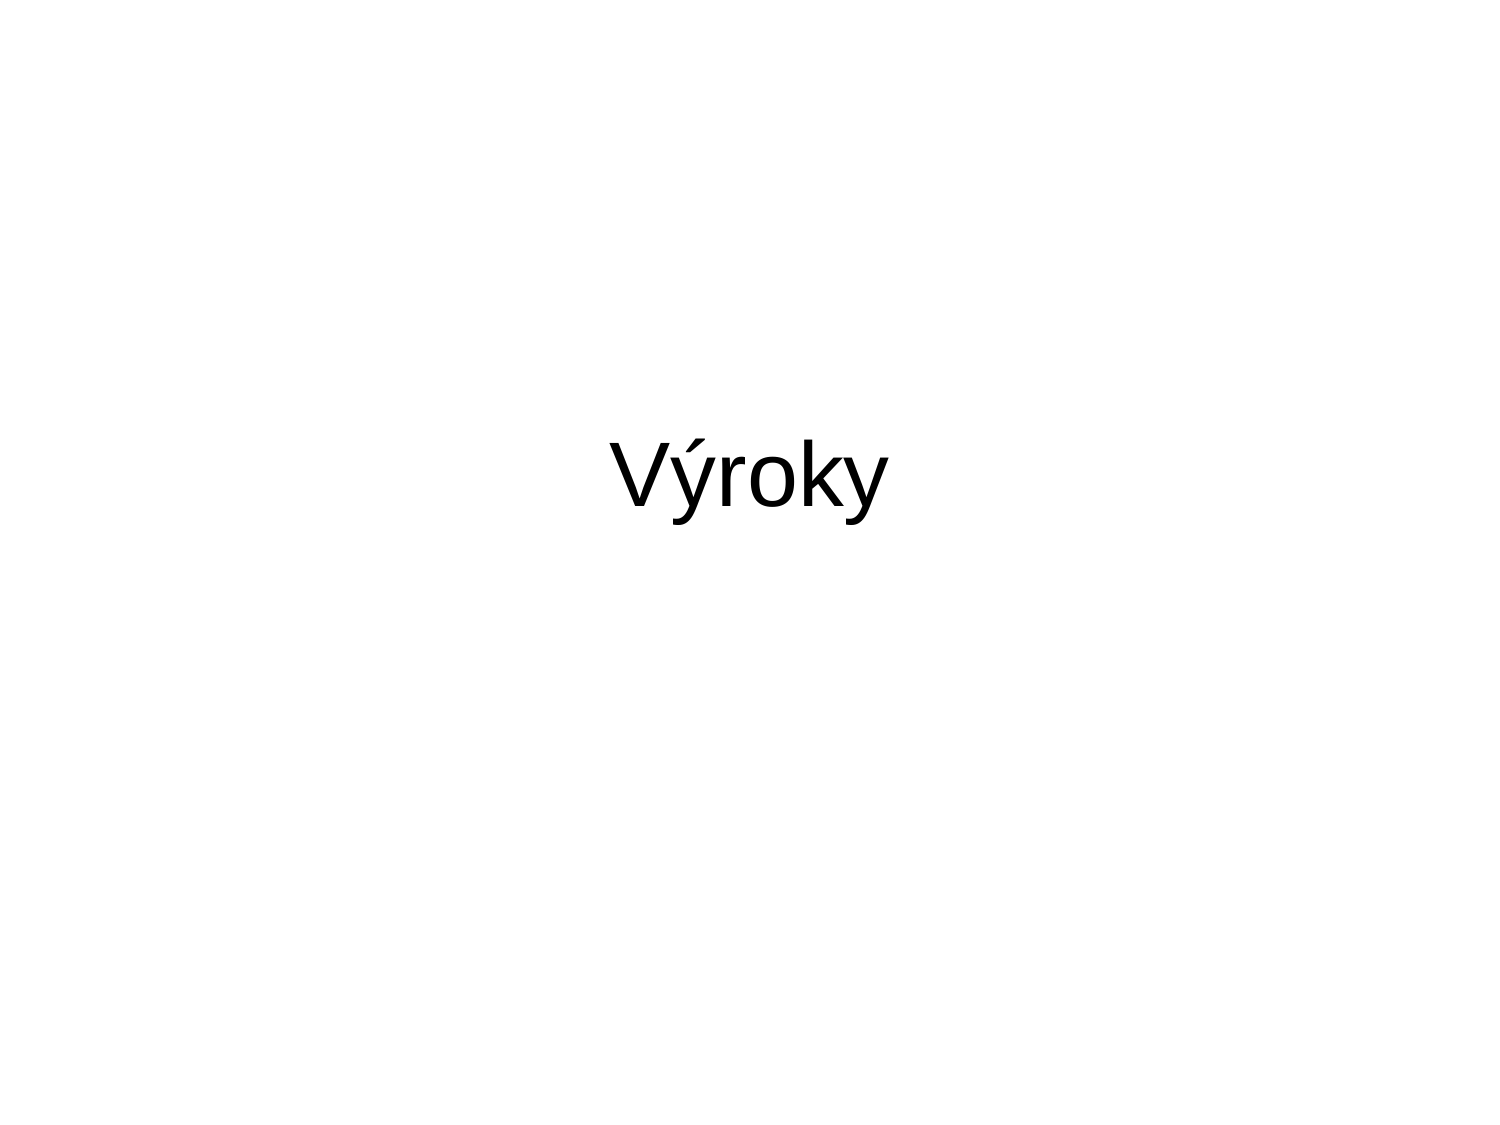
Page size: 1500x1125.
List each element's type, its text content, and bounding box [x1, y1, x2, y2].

title Výroky [112, 349, 1388, 591]
